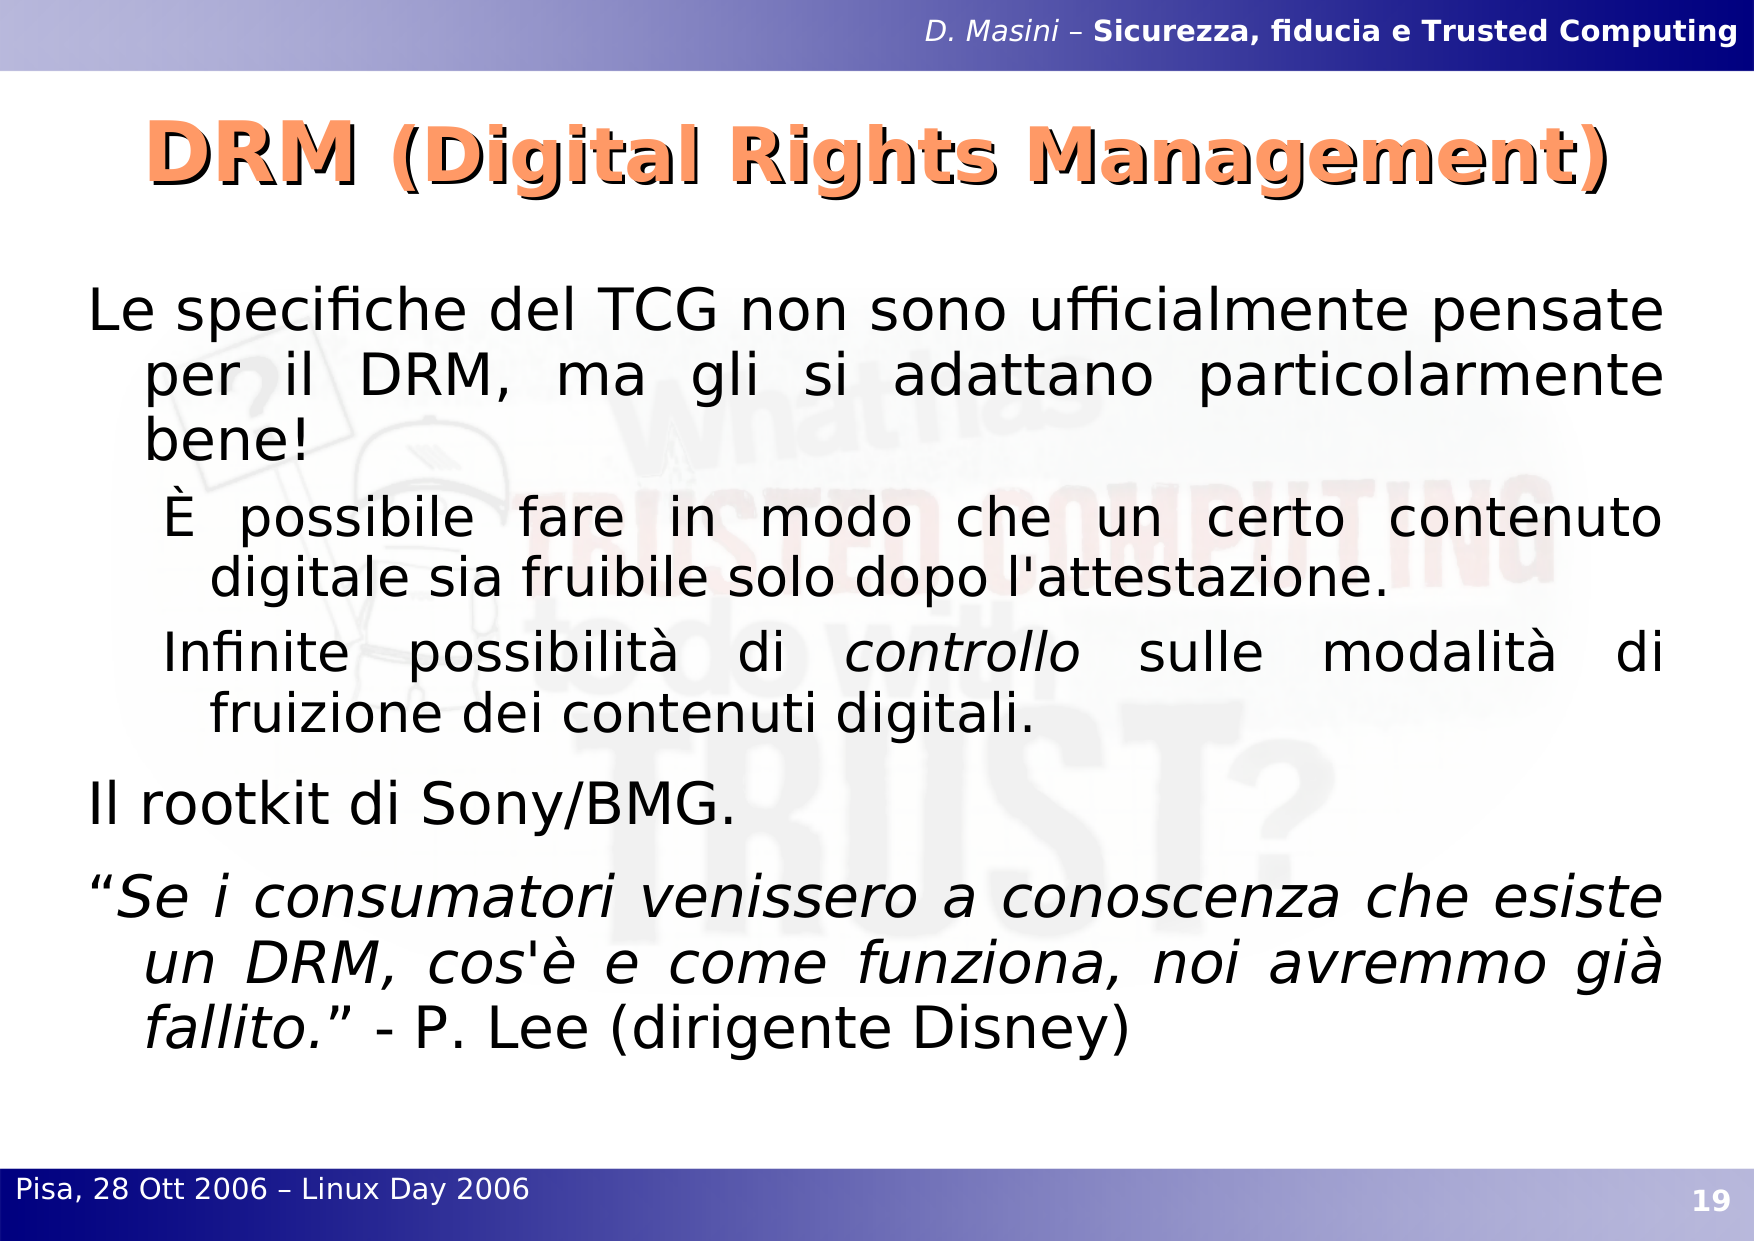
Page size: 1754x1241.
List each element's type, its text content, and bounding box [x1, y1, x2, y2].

text_box D. Masini – Sicurezza, fiducia e Trusted Computing [602, 7, 1754, 63]
picture [0, 0, 1754, 1241]
text_box Pisa, 28 Ott 2006 – Linux Day 2006 [0, 1175, 1314, 1234]
text_box <numero> [1641, 1185, 1732, 1223]
title DRM (Digital Rights Management) [87, 49, 1666, 257]
list Le specifiche del TCG non sono ufficialmente pensate per il DRM, ma gli si adattano particolarmente bene! È possibile fare in modo che un certo contenuto digitale sia fruibile solo dopo l'attestazione. Infinite possibilità di controllo sulle modalità di fruizione dei contenuti digitali. Il rootkit di Sony/BMG. “Se i consumatori venissero a conoscenza che esiste un DRM, cos'è e come funziona, noi avremmo già fallito.” - P. Lee (dirigente Disney) [87, 278, 1666, 1142]
